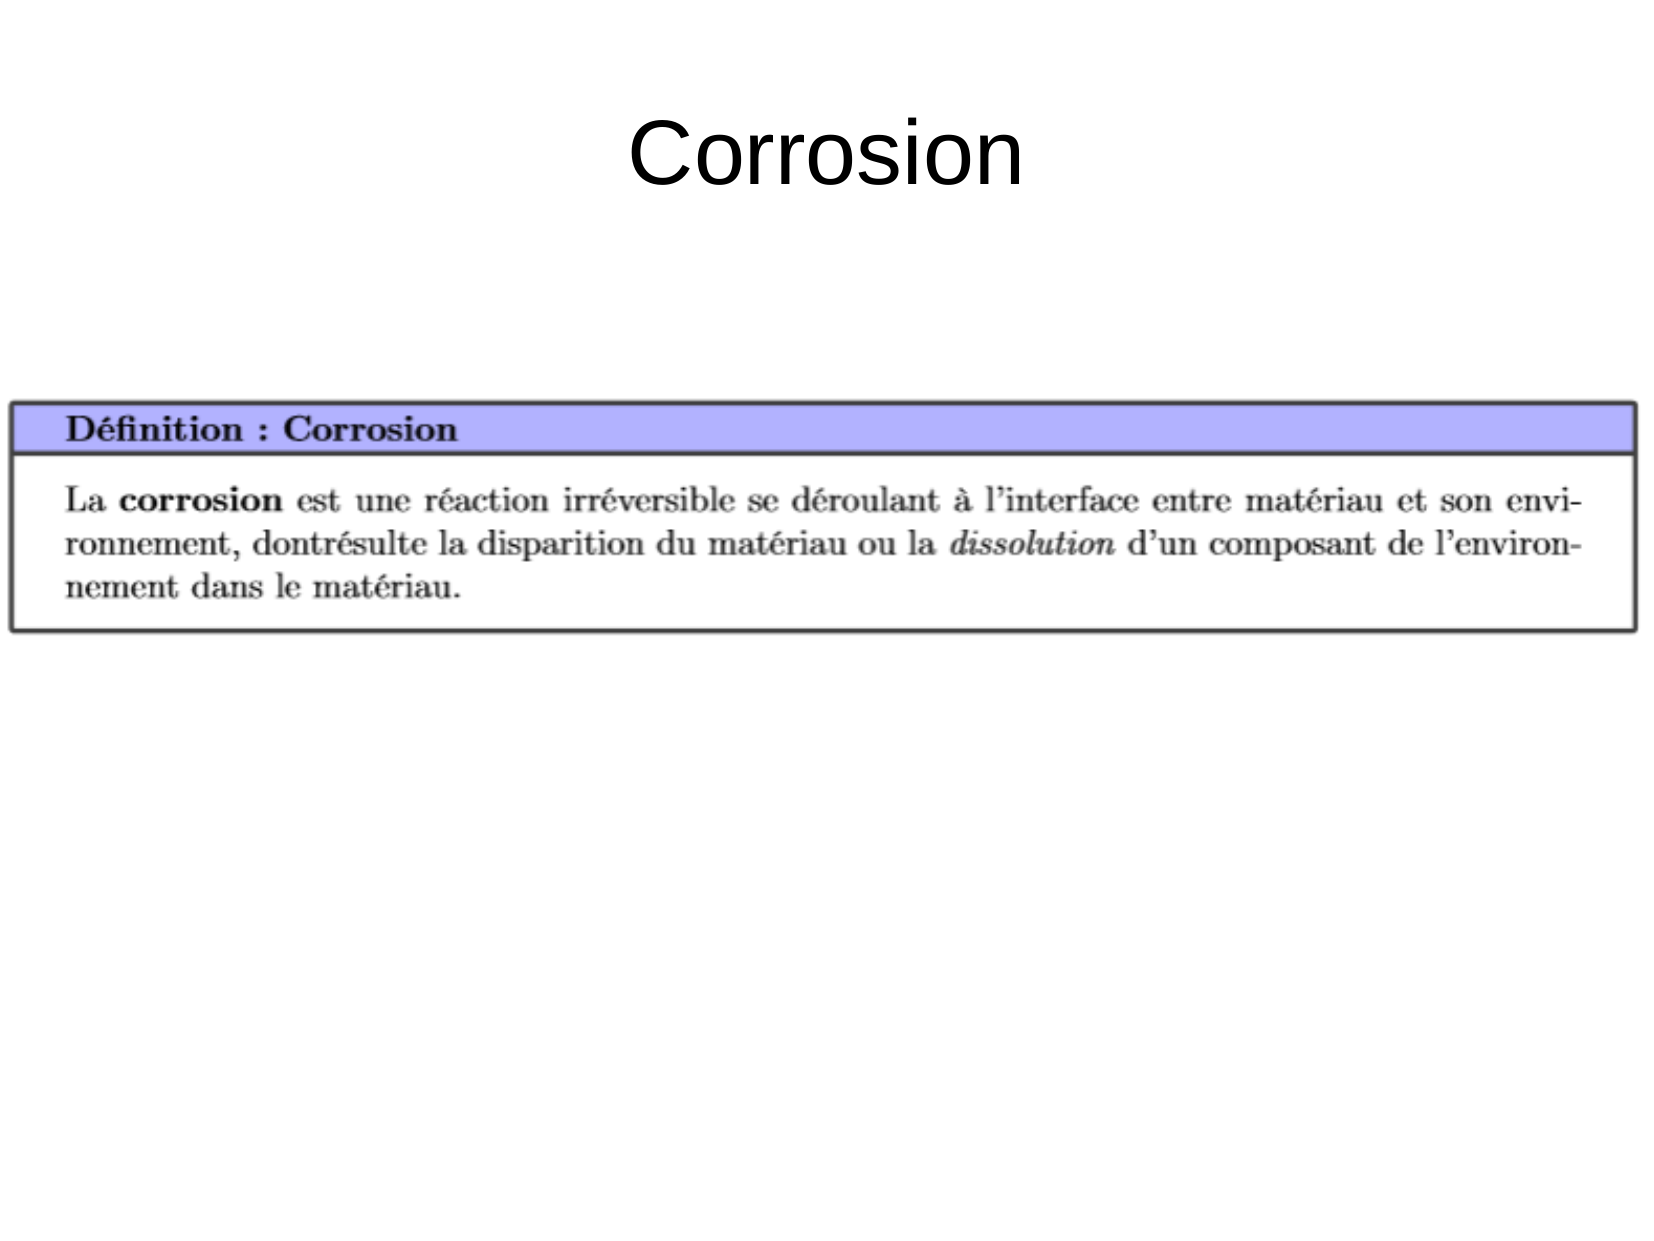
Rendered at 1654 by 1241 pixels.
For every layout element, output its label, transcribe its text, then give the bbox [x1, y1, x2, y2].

title Corrosion [82, 49, 1571, 257]
picture [0, 389, 1649, 646]
